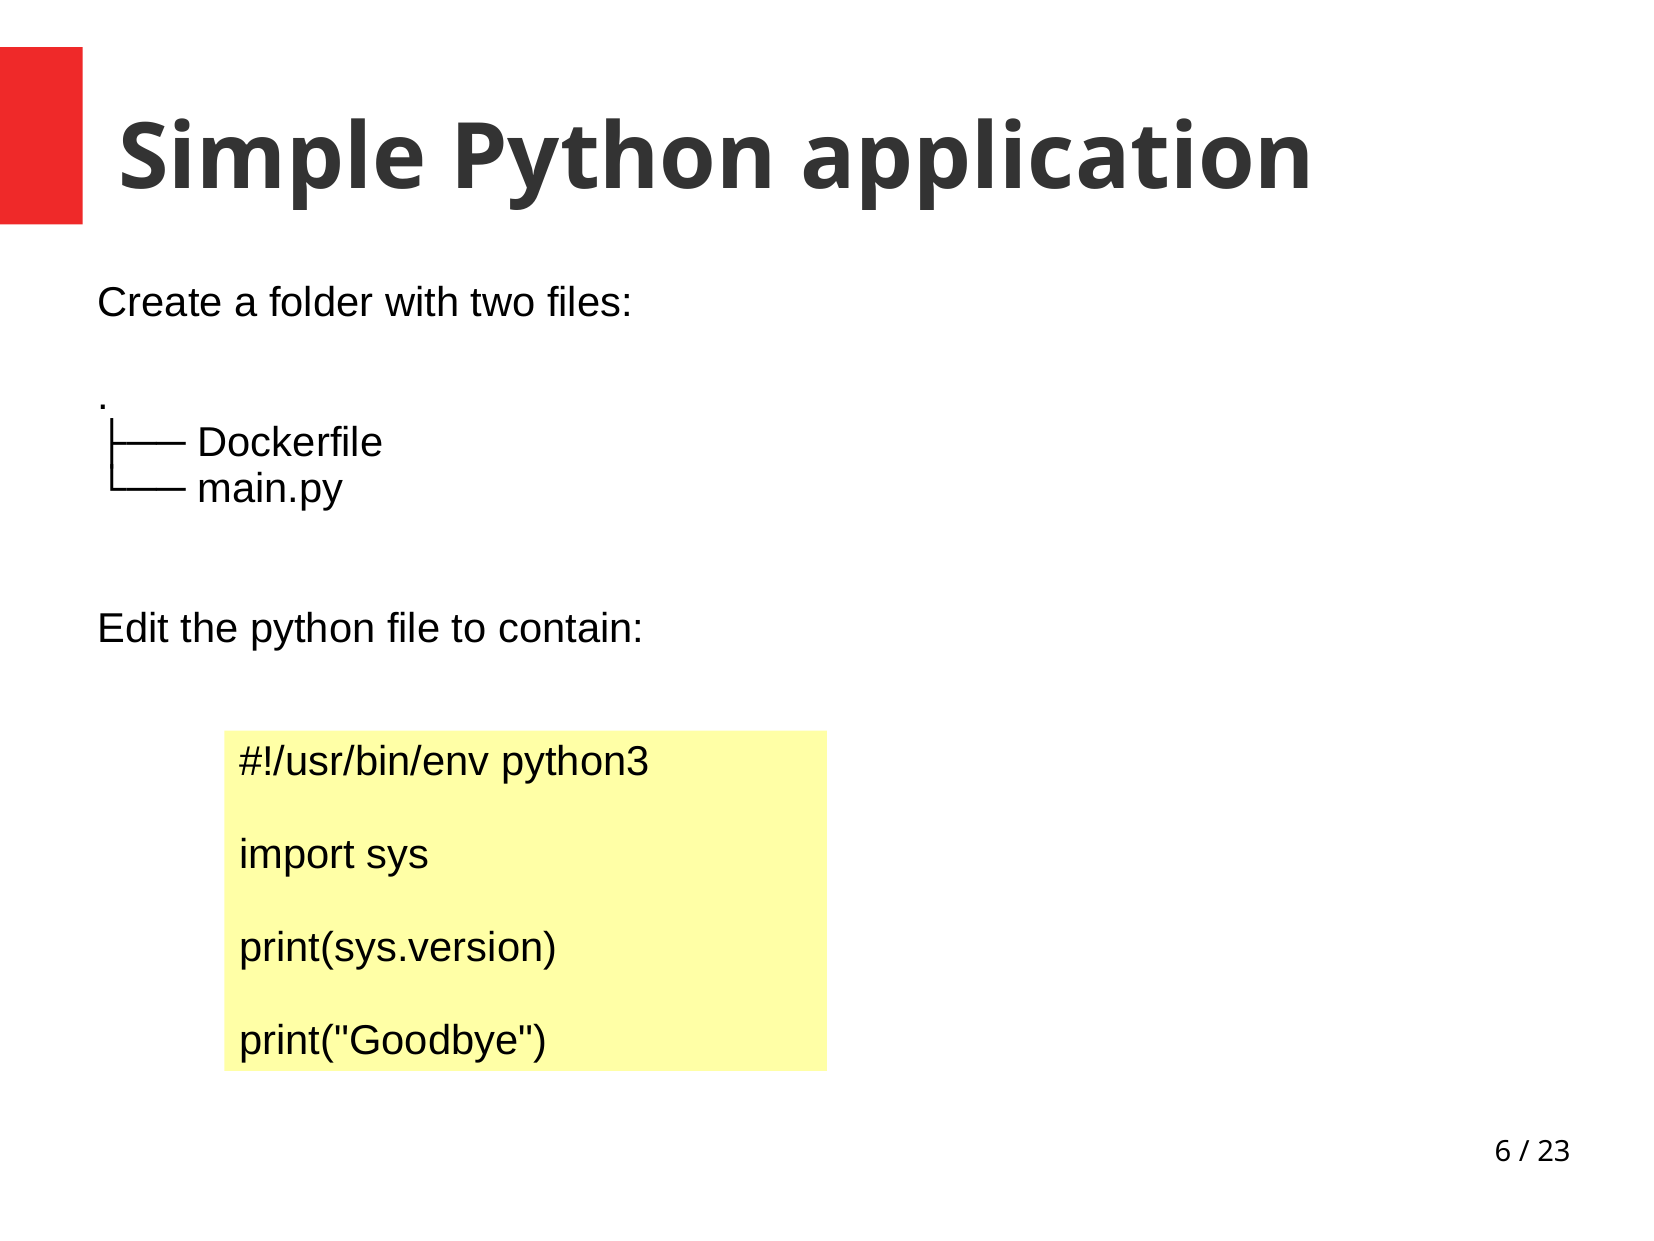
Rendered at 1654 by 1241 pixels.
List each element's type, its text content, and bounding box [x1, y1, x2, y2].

text_box #!/usr/bin/env python3 import sys print(sys.version) print("Goodbye") [224, 730, 827, 1071]
title Simple Python application [118, 49, 1571, 257]
text_box Create a folder with two files: . ├── Dockerfile └── main.py Edit the python file to contain: [82, 271, 1571, 705]
